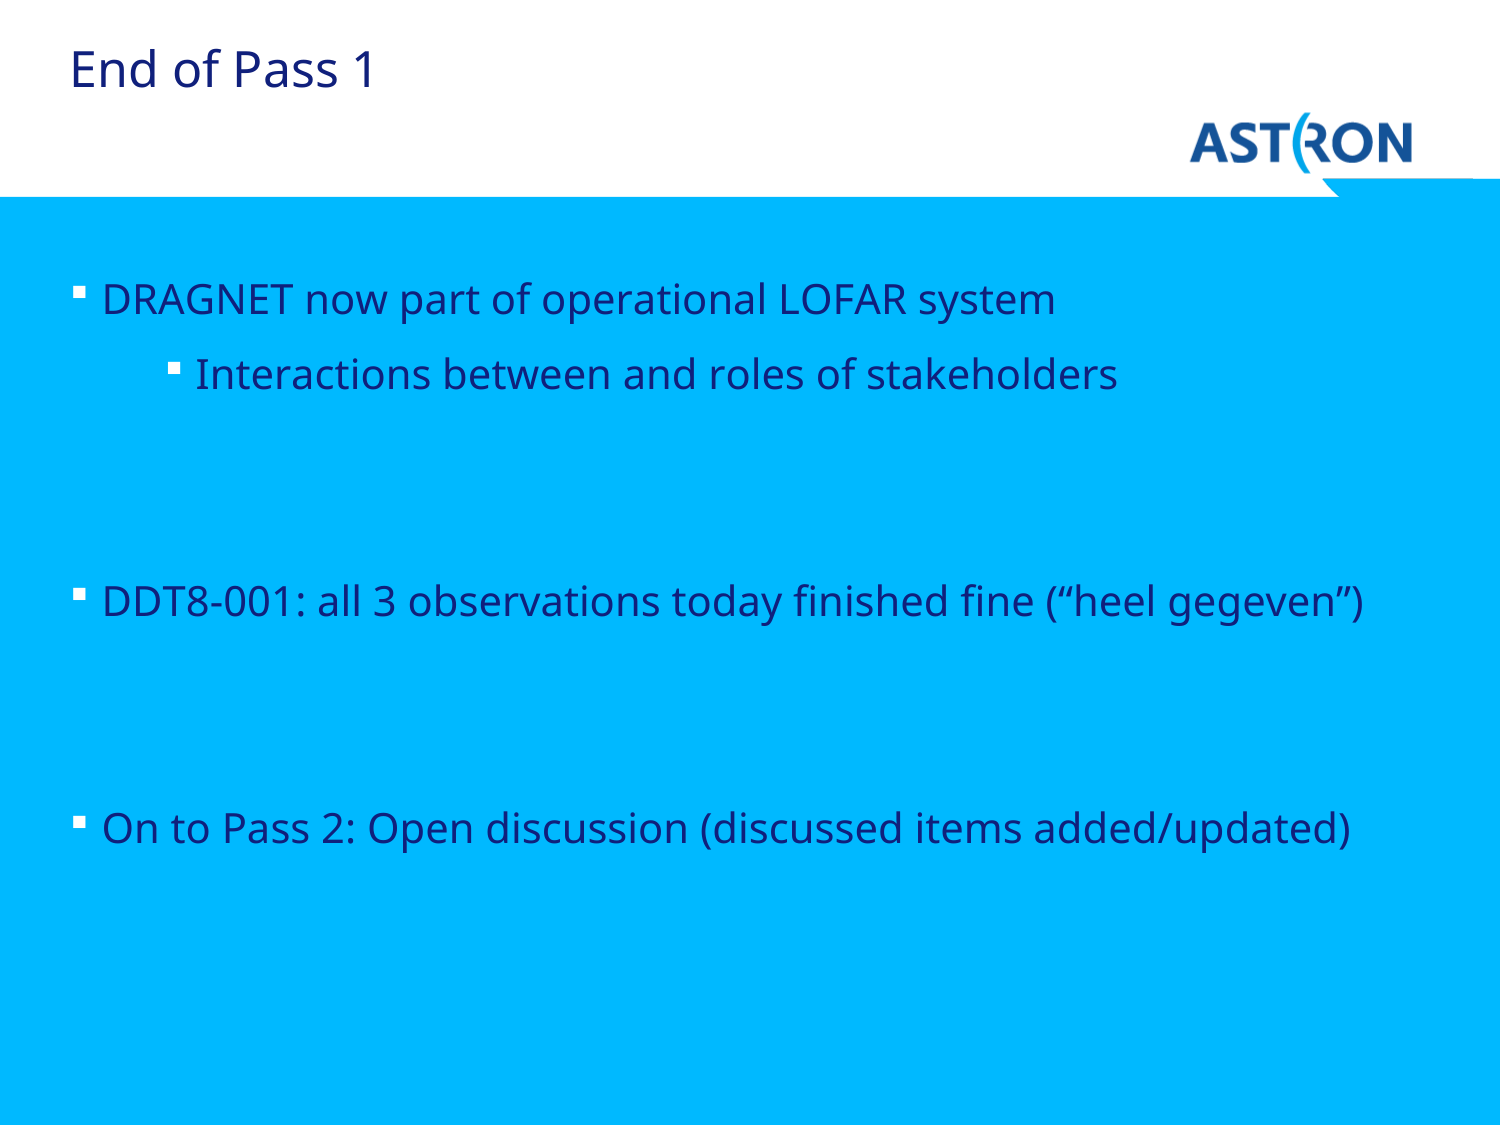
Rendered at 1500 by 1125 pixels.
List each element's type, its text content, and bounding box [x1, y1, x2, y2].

picture [0, 0, 1500, 196]
list DRAGNET now part of operational LOFAR system Interactions between and roles of stakeholders DDT8-001: all 3 observations today finished fine (“heel gegeven”) On to Pass 2: Open discussion (discussed items added/updated) [70, 262, 1500, 1051]
title End of Pass 1 [69, 37, 1075, 188]
